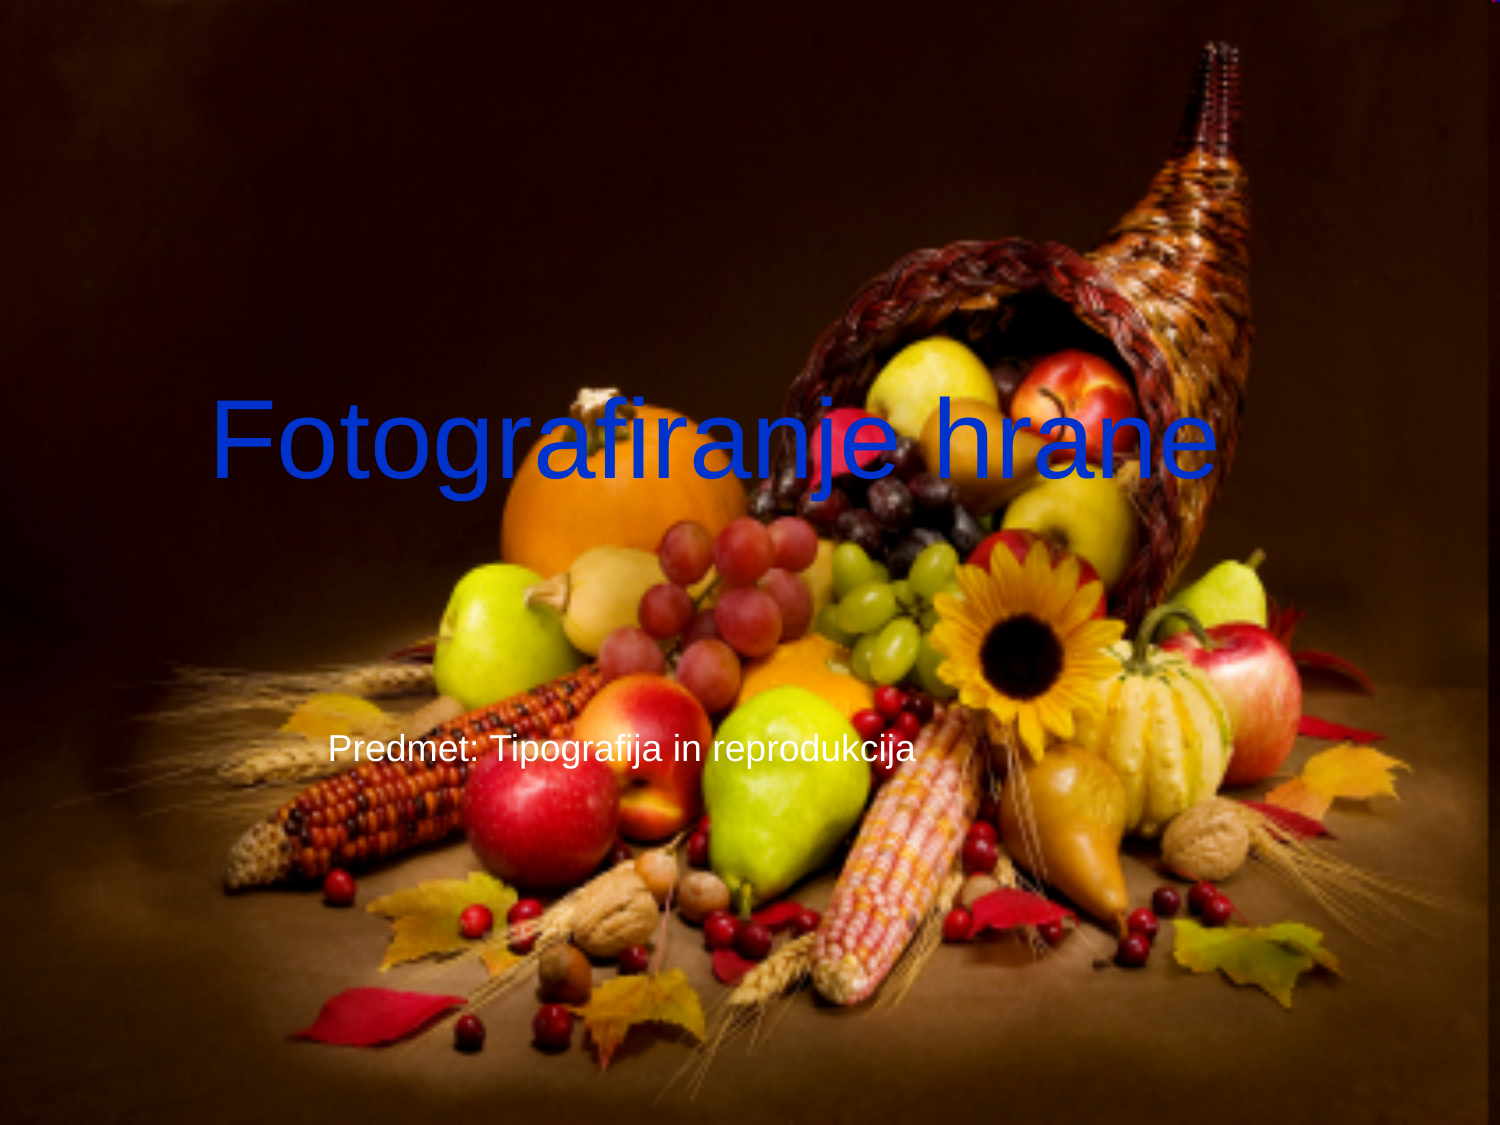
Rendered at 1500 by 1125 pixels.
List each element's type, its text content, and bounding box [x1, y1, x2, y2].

picture [0, 0, 1500, 1125]
title Fotografiranje hrane [76, 267, 1352, 509]
text_box Predmet: Tipografija in reprodukcija [312, 716, 1341, 776]
